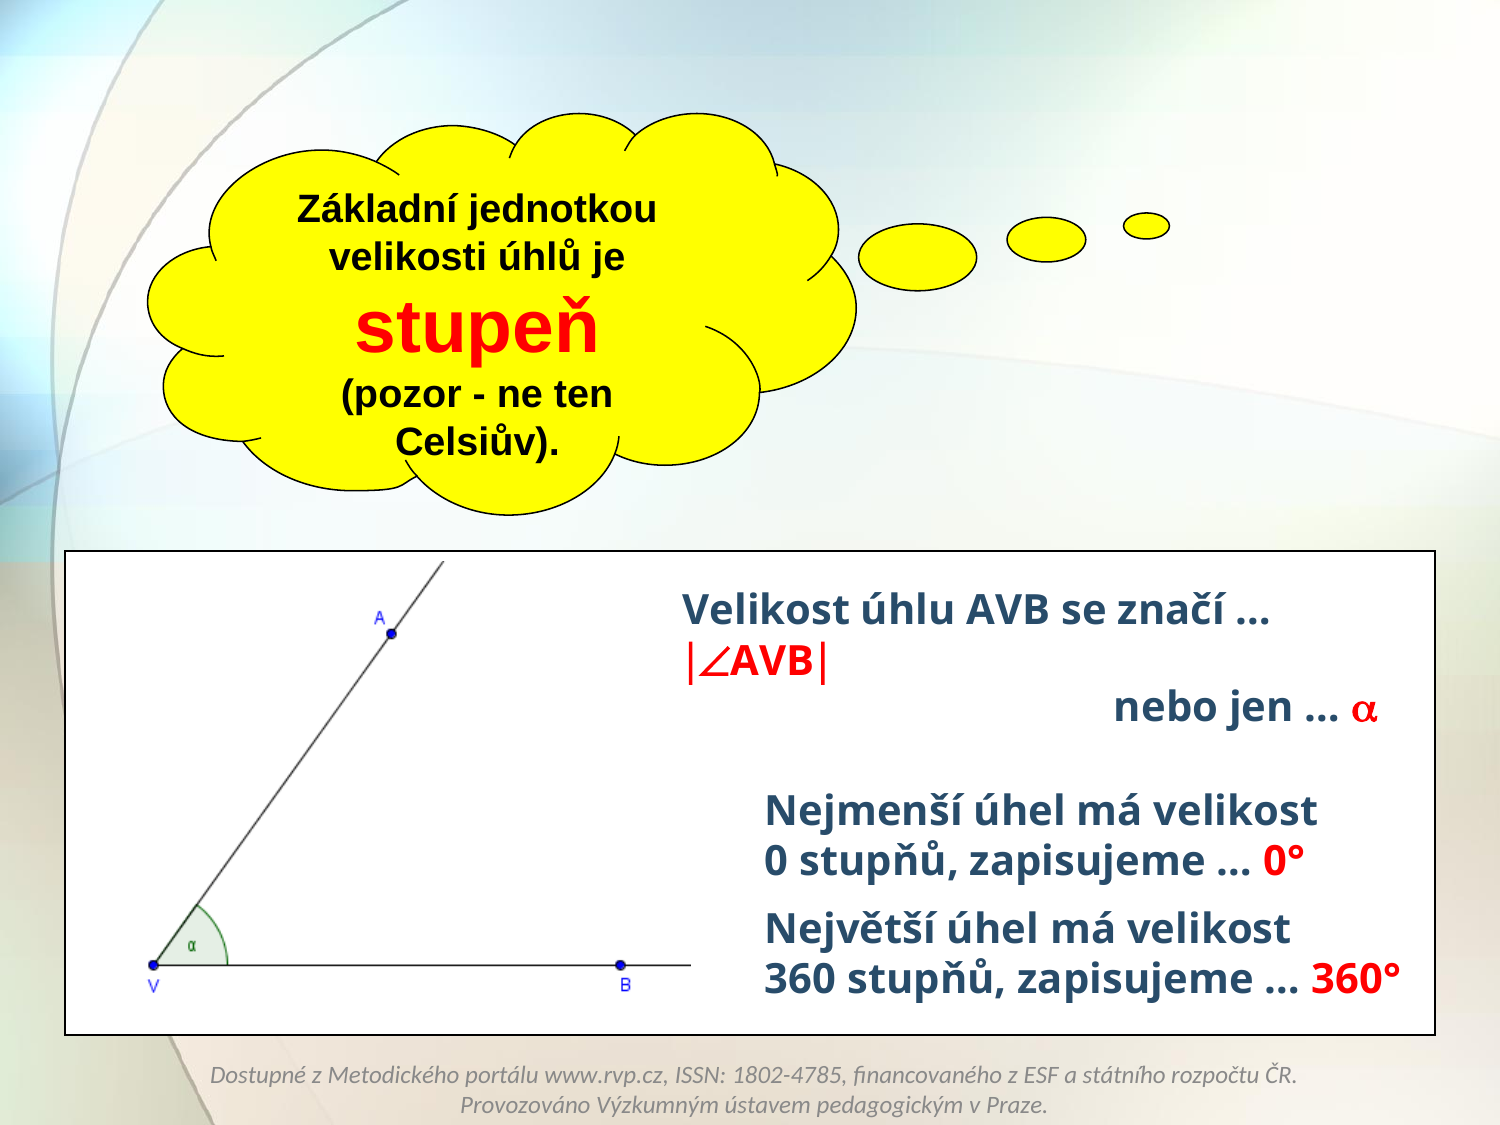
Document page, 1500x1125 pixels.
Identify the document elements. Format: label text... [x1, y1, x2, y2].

text_box Základní jednotkou velikosti úhlů je stupeň (pozor - ne ten Celsiův). [858, 223, 977, 291]
text_box nebo jen …  [1014, 657, 1393, 752]
text_box Základní jednotkou velikosti úhlů je stupeň (pozor - ne ten Celsiův). [1007, 217, 1086, 262]
text_box Základní jednotkou velikosti úhlů je stupeň (pozor - ne ten Celsiův). [147, 113, 857, 516]
picture [0, 0, 1500, 1125]
text_box [64, 550, 1436, 1035]
text_box Velikost úhlu AVB se značí … AVB [667, 586, 1400, 681]
text_box Nejmenší úhel má velikost 0 stupňů, zapisujeme … 0° [750, 786, 1483, 882]
text_box Největší úhel má velikost 360 stupňů, zapisujeme … 360° [750, 904, 1483, 1000]
